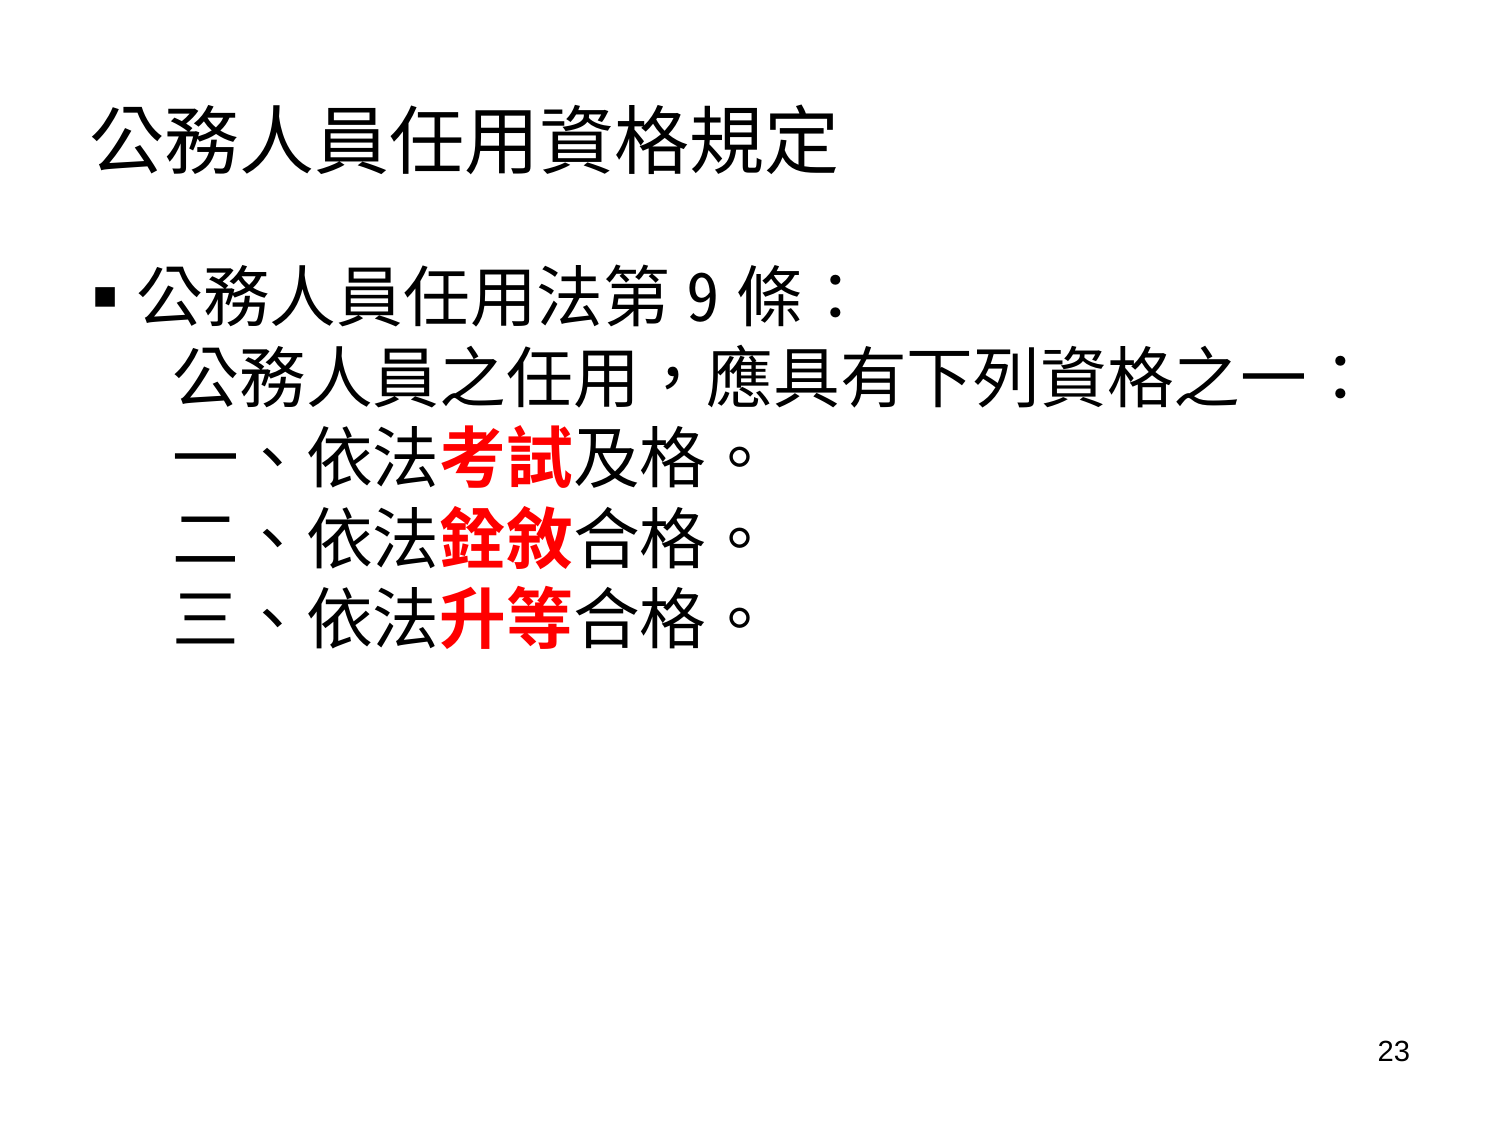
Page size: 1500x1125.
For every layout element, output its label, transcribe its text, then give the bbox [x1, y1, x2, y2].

title 公務人員任用資格規定 [75, 45, 1426, 233]
list 公務人員任用法第9條： 公務人員之任用，應具有下列資格之一： 一、依法考試及格。 二、依法銓敘合格。 三、依法升等合格。 [75, 262, 1426, 1005]
